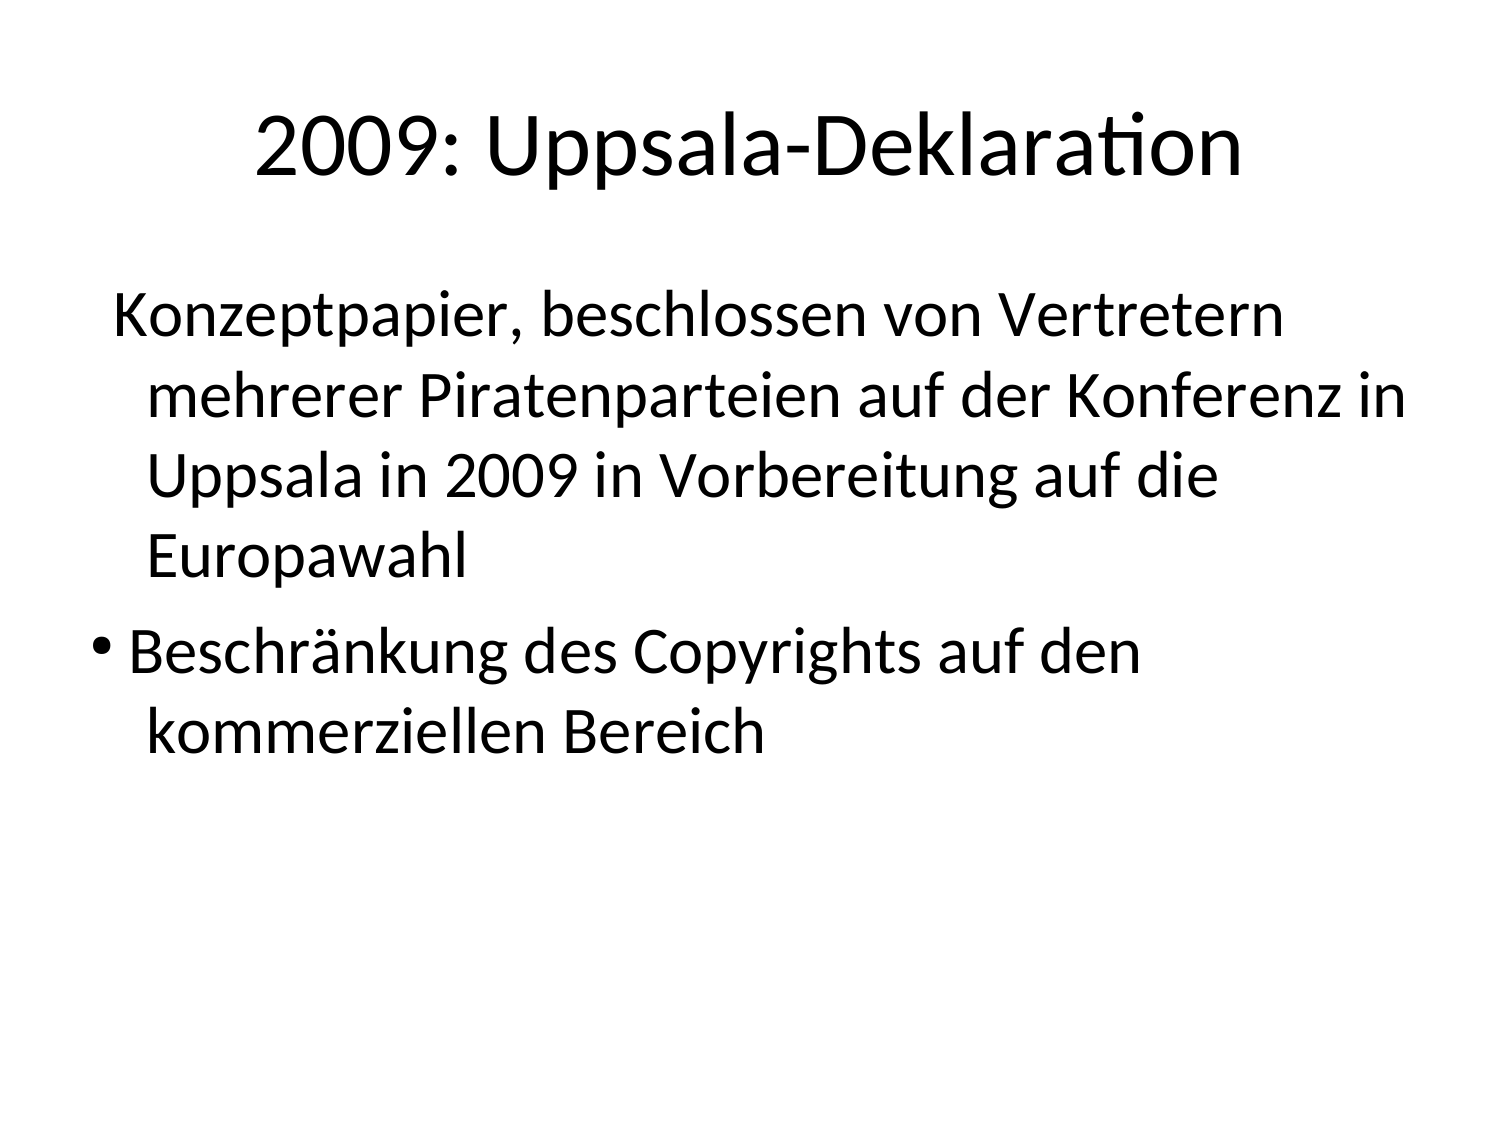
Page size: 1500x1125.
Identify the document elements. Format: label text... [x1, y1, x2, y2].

list Konzeptpapier, beschlossen von Vertretern mehrerer Piratenparteien auf der Konferenz in Uppsala in 2009 in Vorbereitung auf die Europawahl Beschränkung des Copyrights auf den kommerziellen Bereich [75, 262, 1426, 1051]
title 2009: Uppsala-Deklaration [75, 21, 1426, 257]
